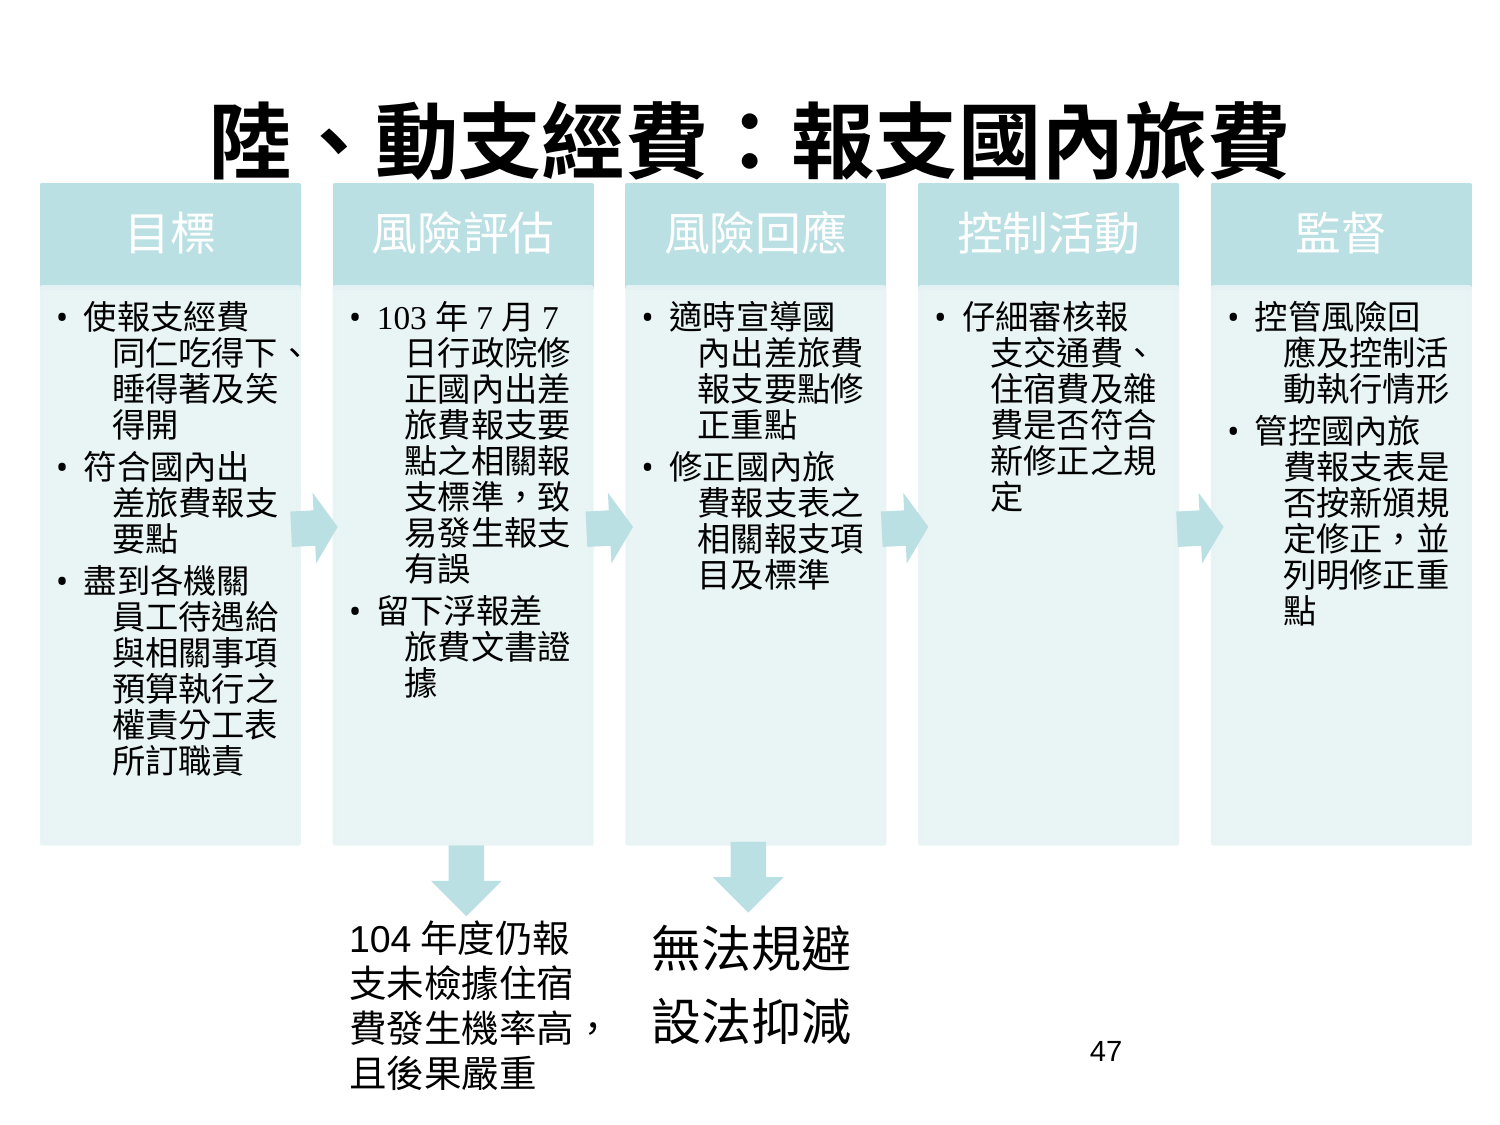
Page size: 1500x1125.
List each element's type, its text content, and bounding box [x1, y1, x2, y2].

text_box [585, 492, 634, 564]
text_box 使報支經費同仁吃得下、睡得著及笑得開 符合國內出差旅費報支要點 盡到各機關員工待遇給與相關事項預算執行之權責分工表所訂職責 [41, 287, 299, 844]
text_box 47 [1074, 1024, 1426, 1103]
text_box 風險回應 [627, 184, 885, 287]
text_box 風險評估 [334, 184, 592, 287]
text_box 適時宣導國內出差旅費報支要點修正重點 修正國內旅費報支表之相關報支項目及標準 [627, 287, 885, 844]
text_box [290, 492, 338, 564]
text_box [880, 492, 929, 564]
text_box 控制活動 [920, 184, 1178, 287]
text_box 控管風險回應及控制活動執行情形 管控國內旅費報支表是否按新頒規定修正，並列明修正重點 [1212, 287, 1470, 844]
text_box 103年7月7日行政院修正國內出差旅費報支要點之相關報支標準，致易發生報支有誤 留下浮報差旅費文書證據 [334, 287, 592, 844]
text_box 104年度仍報支未檢據住宿費發生機率高，且後果嚴重 [334, 907, 605, 1105]
text_box 監督 [1212, 184, 1470, 287]
title 陸、動支經費：報支國內旅費 [75, 45, 1426, 233]
text_box [430, 845, 502, 907]
text_box 目標 [41, 184, 299, 287]
text_box [1176, 492, 1224, 564]
text_box 無法規避 設法抑減 [636, 909, 882, 1059]
text_box 仔細審核報支交通費、住宿費及雜費是否符合新修正之規定 [920, 287, 1178, 844]
text_box [712, 841, 784, 909]
